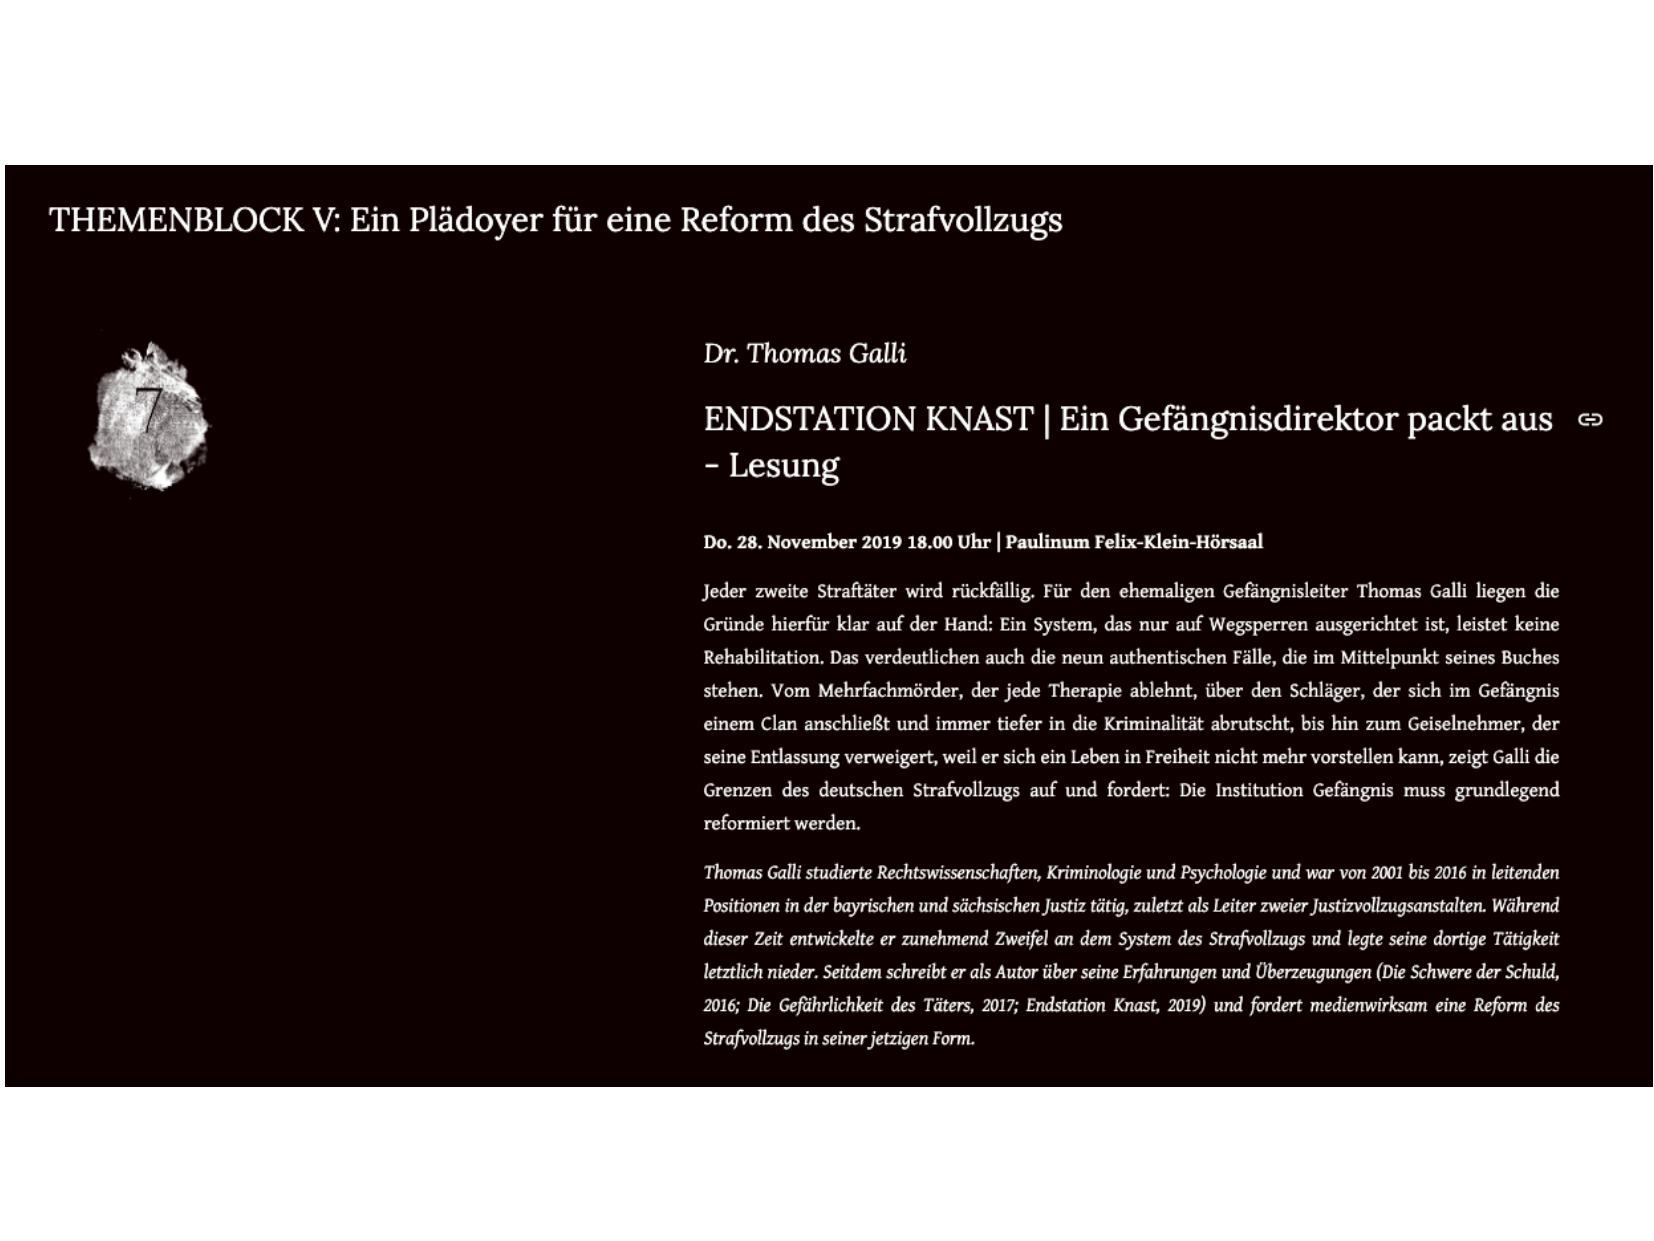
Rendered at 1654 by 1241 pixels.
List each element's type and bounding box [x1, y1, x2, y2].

picture [5, 165, 1653, 1087]
